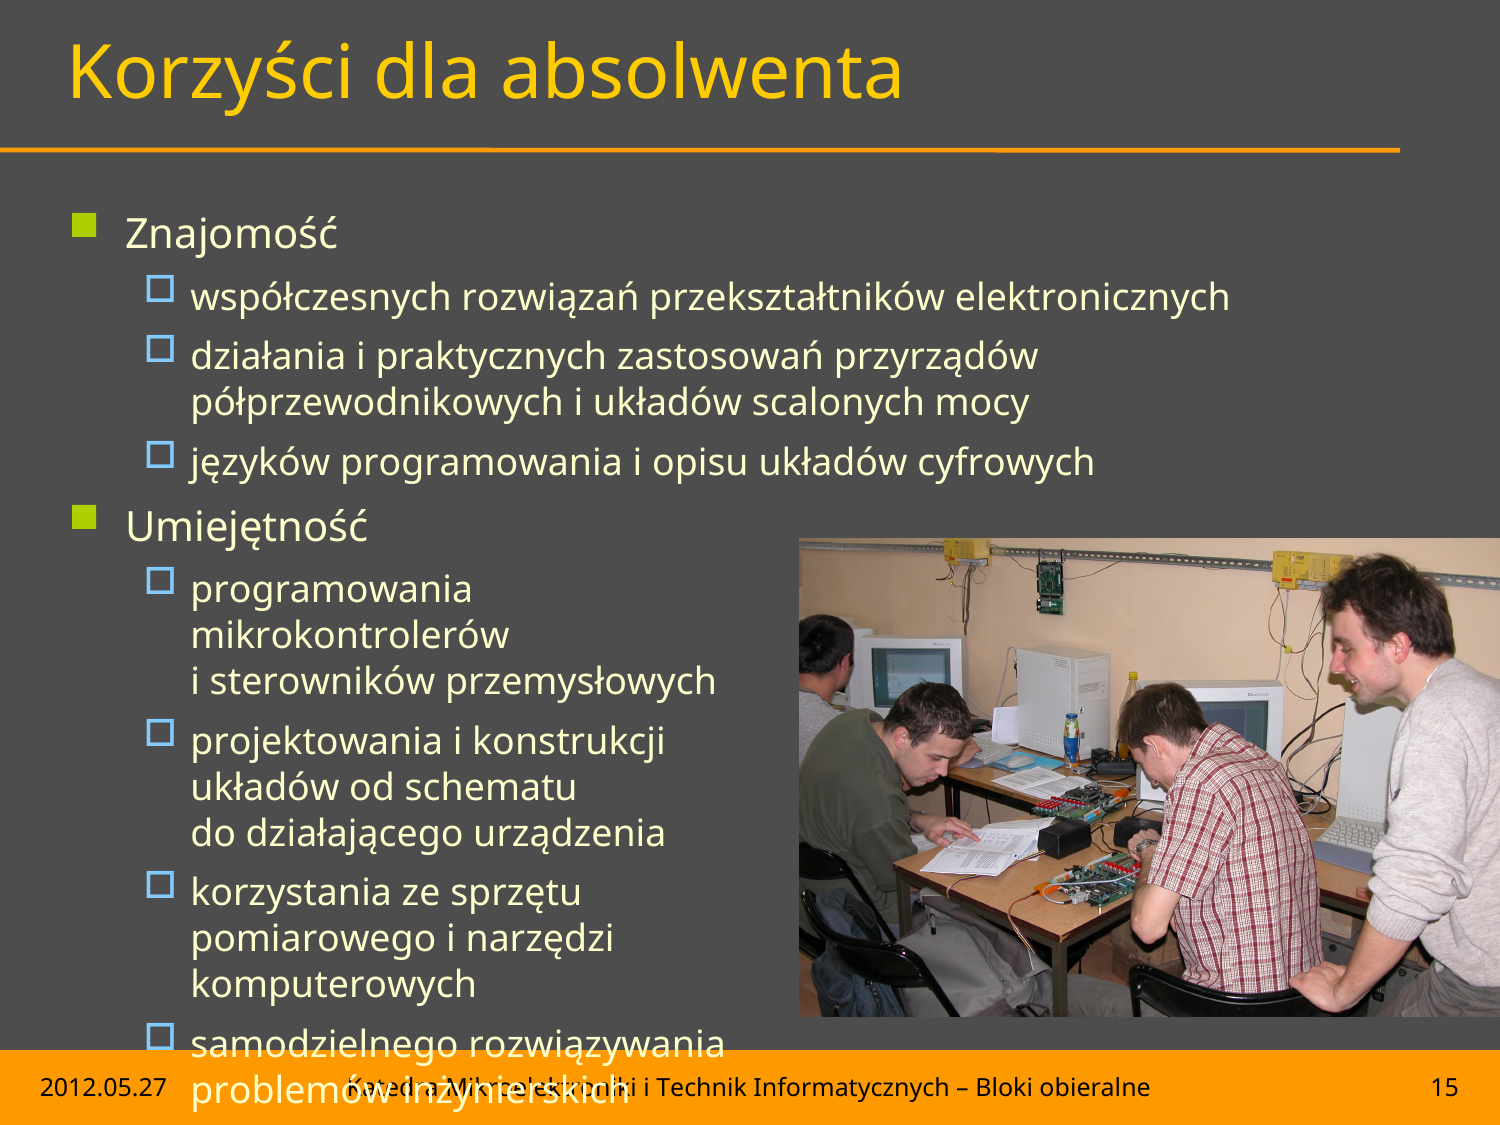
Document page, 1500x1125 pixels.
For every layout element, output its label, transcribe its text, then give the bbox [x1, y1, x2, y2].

title Korzyści dla absolwenta [52, 12, 1469, 127]
list Znajomość współczesnych rozwiązań przekształtników elektronicznych działania i praktycznych zastosowań przyrządów półprzewodnikowych i układów scalonych mocy języków programowania i opisu układów cyfrowych Umiejętność programowania mikrokontrolerów i sterowników przemysłowych projektowania i konstrukcji układów od schematu do działającego urządzenia korzystania ze sprzętu pomiarowego i narzędzi komputerowych samodzielnego rozwiązywania problemów inżynierskich [53, 200, 1401, 1036]
picture [799, 538, 1500, 1017]
